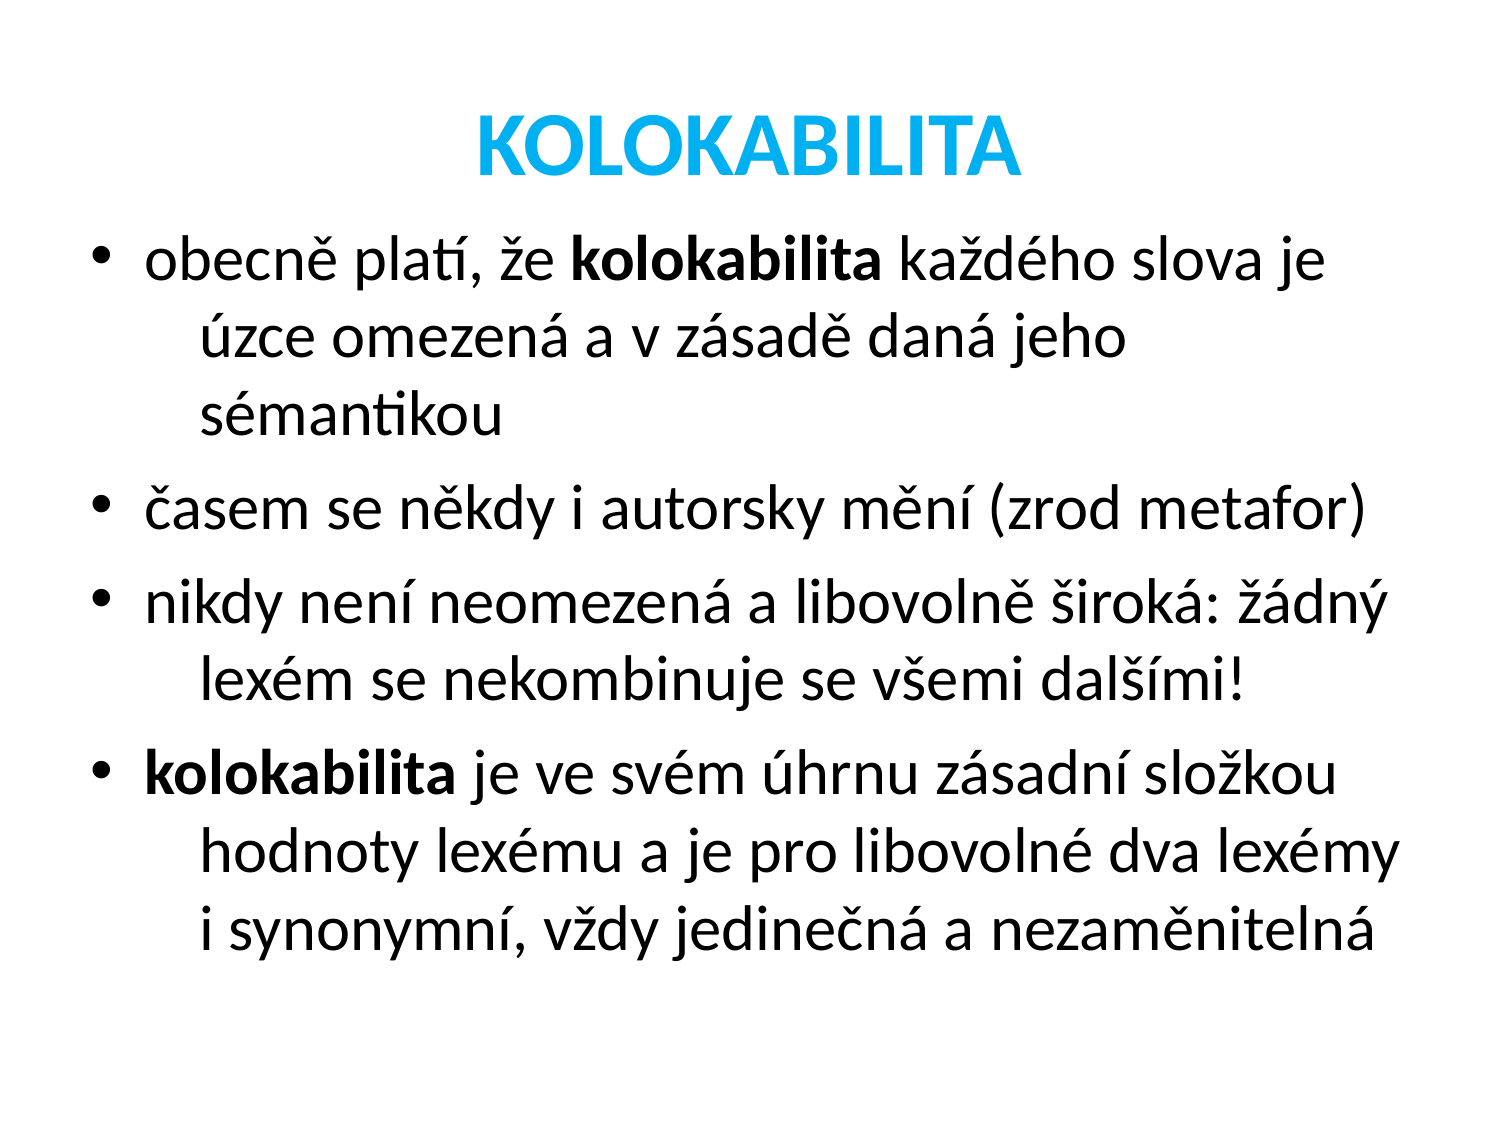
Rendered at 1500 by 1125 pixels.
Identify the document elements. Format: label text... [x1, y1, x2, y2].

list obecně platí, že kolokabilita každého slova je úzce omezená a v zásadě daná jeho sémantikou časem se někdy i autorsky mění (zrod metafor) nikdy není neomezená a libovolně široká: žádný lexém se nekombinuje se všemi dalšími! kolokabilita je ve svém úhrnu zásadní složkou hodnoty lexému a je pro libovolné dva lexémy i synonymní, vždy jedinečná a nezaměnitelná [75, 208, 1426, 1106]
title KOLOKABILITA [75, 45, 1426, 208]
